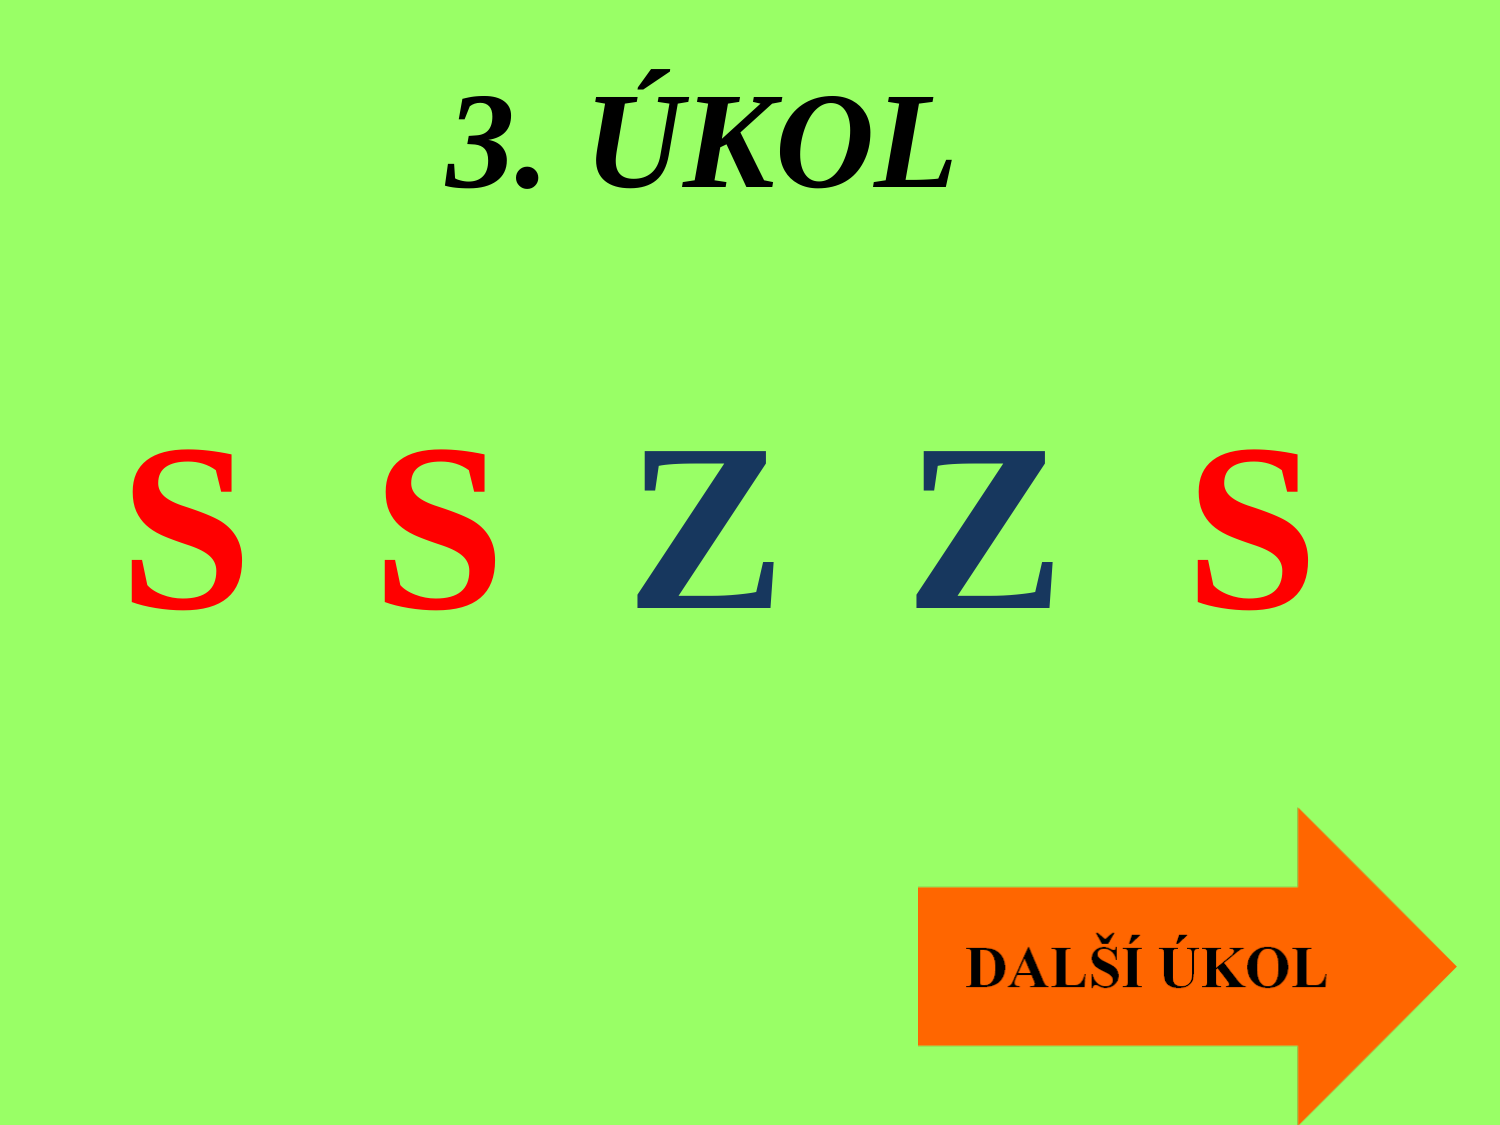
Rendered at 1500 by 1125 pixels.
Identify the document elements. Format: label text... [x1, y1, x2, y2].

picture [917, 806, 1458, 1125]
text_box 3. ÚKOL [348, 42, 1058, 224]
text_box S S Z Z S [104, 361, 1405, 665]
